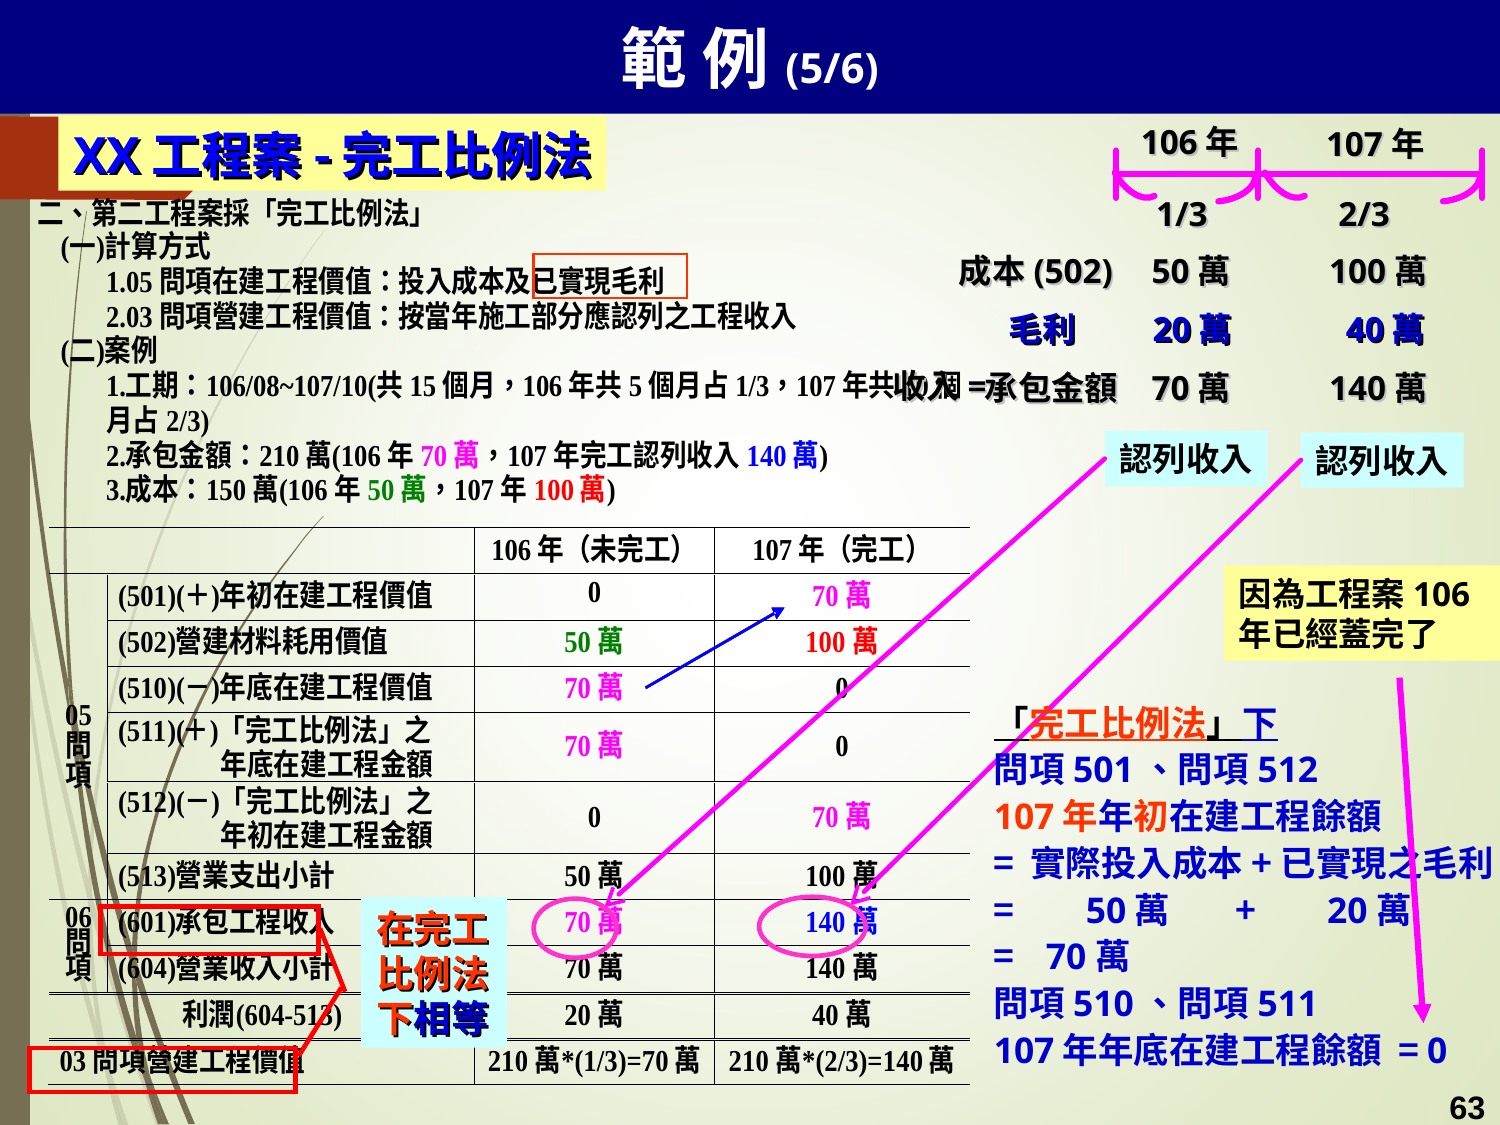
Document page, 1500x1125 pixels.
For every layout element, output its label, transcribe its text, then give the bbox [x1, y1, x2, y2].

text_box 認列收入 [1104, 430, 1268, 487]
text_box 在完工比例法下相等 [361, 897, 508, 1048]
text_box 2/3 [1323, 185, 1405, 242]
text_box 20萬 [1137, 300, 1247, 357]
picture [103, 909, 316, 952]
text_box XX工程案-完工比例法 [58, 115, 607, 191]
text_box 承包金額 [970, 359, 1133, 416]
text_box 因為工程案106年已經蓋完了 [1224, 565, 1500, 661]
text_box 70萬 [1136, 359, 1246, 416]
picture [32, 1050, 293, 1090]
text_box 「完工比例法」下 問項501、問項512 107年年初在建工程餘額 = 實際投入成本+已實現之毛利 = 50萬 + 20萬 = 70萬 問項510、問項511 107年年底在建工程餘額 = 0 [978, 688, 1500, 1079]
text_box 106年 [1126, 114, 1254, 169]
text_box 毛利 [994, 300, 1091, 357]
text_box <編號> [1287, 1079, 1500, 1125]
text_box 140萬 [1314, 359, 1443, 416]
text_box 成本(502) [944, 242, 1128, 298]
text_box 50萬 [1136, 242, 1246, 298]
text_box 100萬 [1314, 242, 1443, 298]
text_box 範 例(5/6) [0, 0, 1500, 114]
text_box 107年 [1311, 115, 1440, 171]
picture [30, 114, 1500, 1125]
text_box 收入= [878, 357, 1002, 414]
text_box 認列收入 [1300, 432, 1464, 488]
text_box 40萬 [1316, 300, 1441, 357]
text_box 1/3 [1141, 185, 1223, 242]
